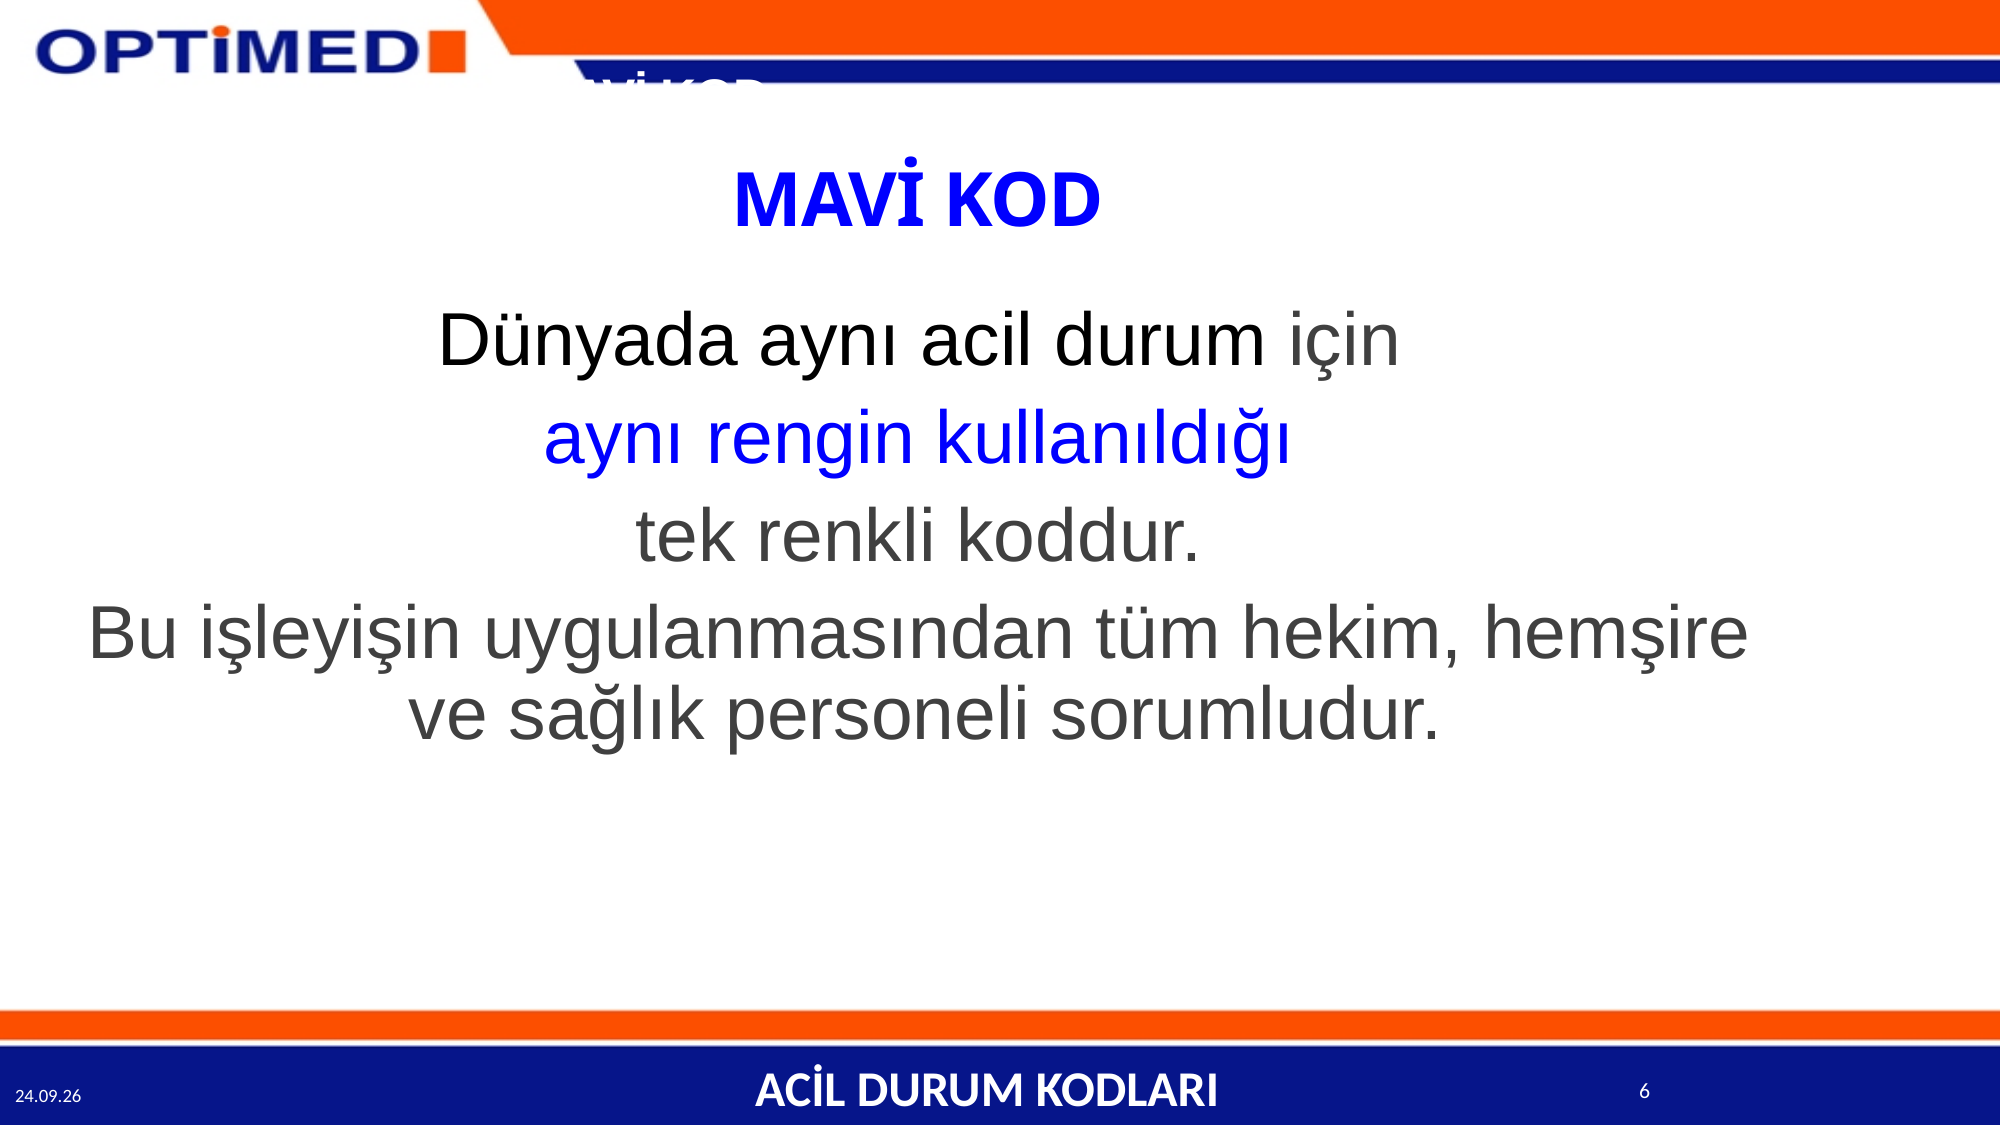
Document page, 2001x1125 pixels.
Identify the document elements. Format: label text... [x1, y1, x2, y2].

text_box [10, 196, 1988, 1120]
text_box MAVİ KOD [716, 125, 1296, 250]
picture [966, 529, 1034, 596]
title MAVİ KOD [515, 7, 1961, 62]
text_box 12.10.2021 [0, 1065, 350, 1125]
picture [0, 0, 2000, 1125]
text_box ACİL DURUM KODLARI [350, 1049, 1625, 1125]
text_box Dünyada aynı acil durum için aynı rengin kullanıldığı tek renkli koddur. Bu işleyişin uygulanmasından tüm hekim, hemşire ve sağlık personeli sorumludur. [10, 293, 1811, 952]
